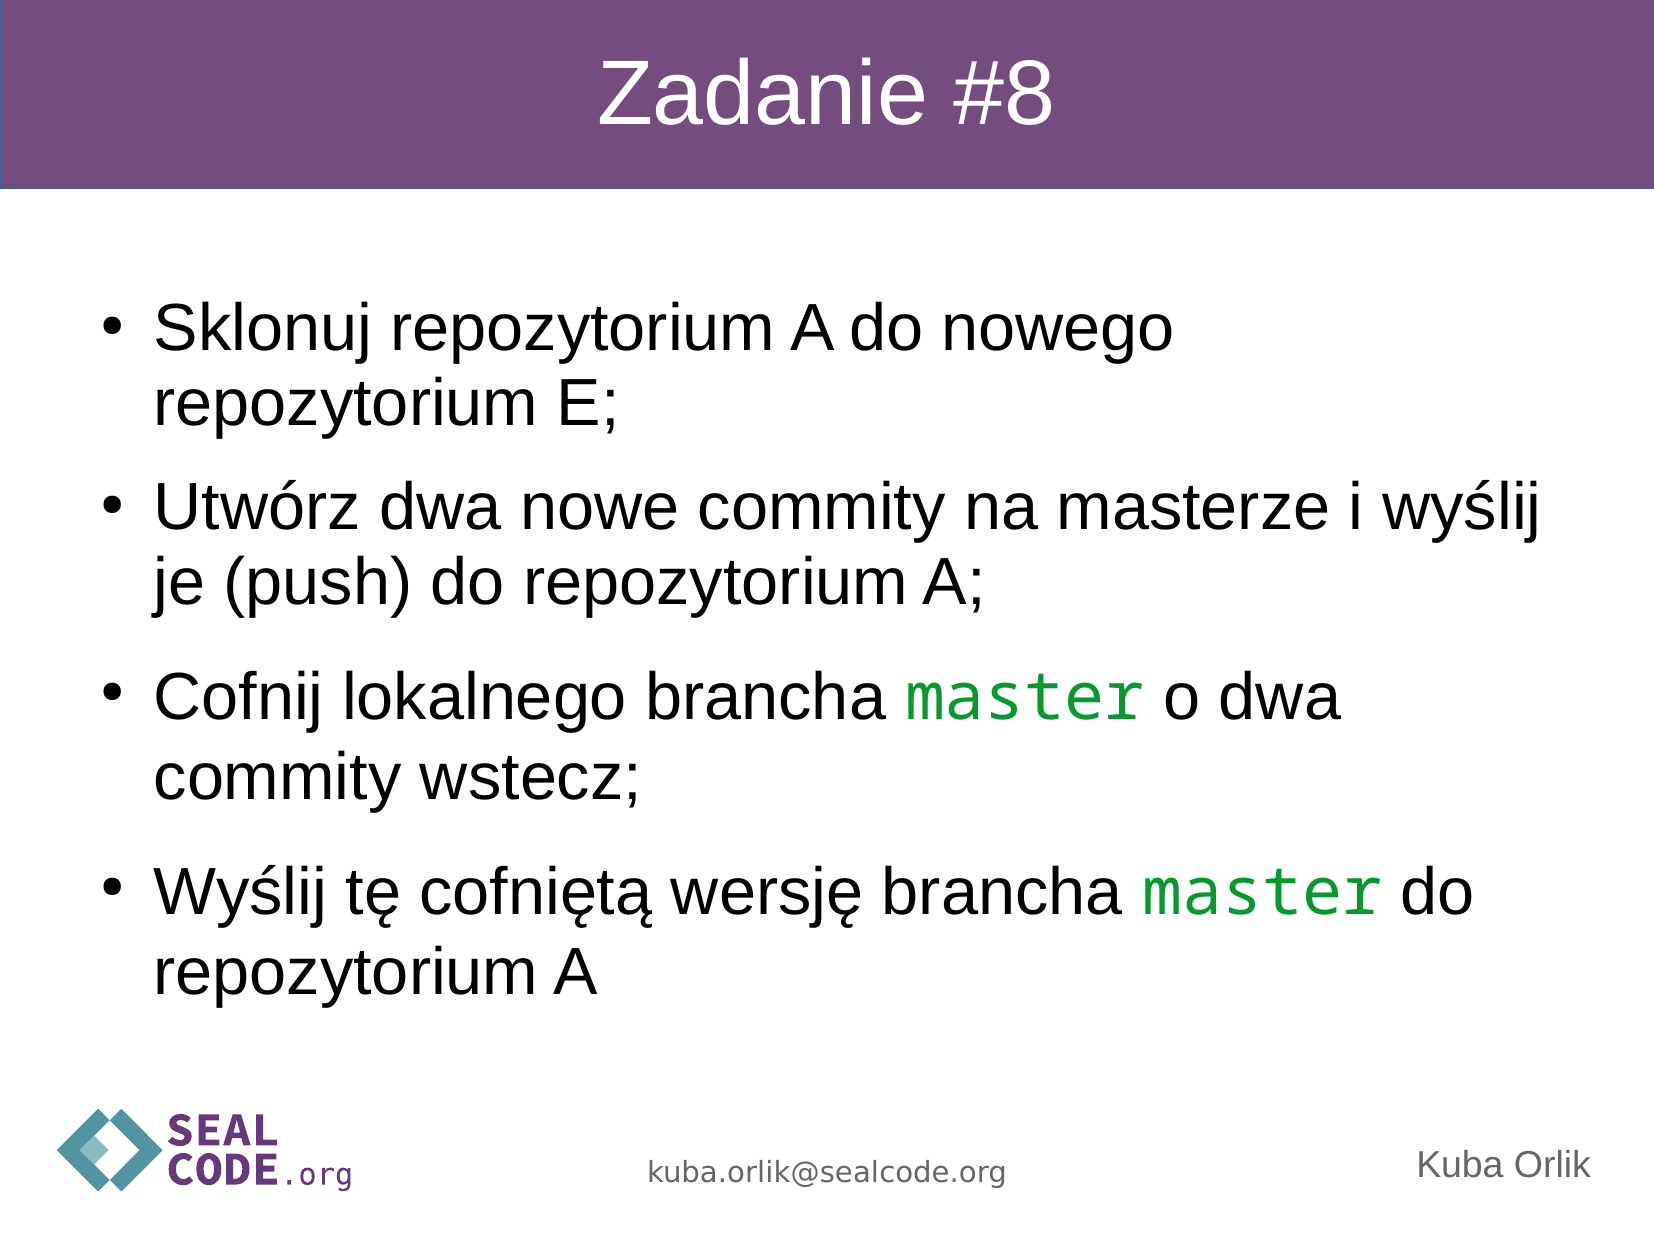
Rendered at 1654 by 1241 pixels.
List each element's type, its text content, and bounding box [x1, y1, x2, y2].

title Zadanie #8 [0, 0, 1653, 188]
list Sklonuj repozytorium A do nowego repozytorium E; Utwórz dwa nowe commity na masterze i wyślij je (push) do repozytorium A; Cofnij lokalnego brancha master o dwa commity wstecz; Wyślij tę cofniętą wersję brancha master do repozytorium A [82, 290, 1571, 1010]
